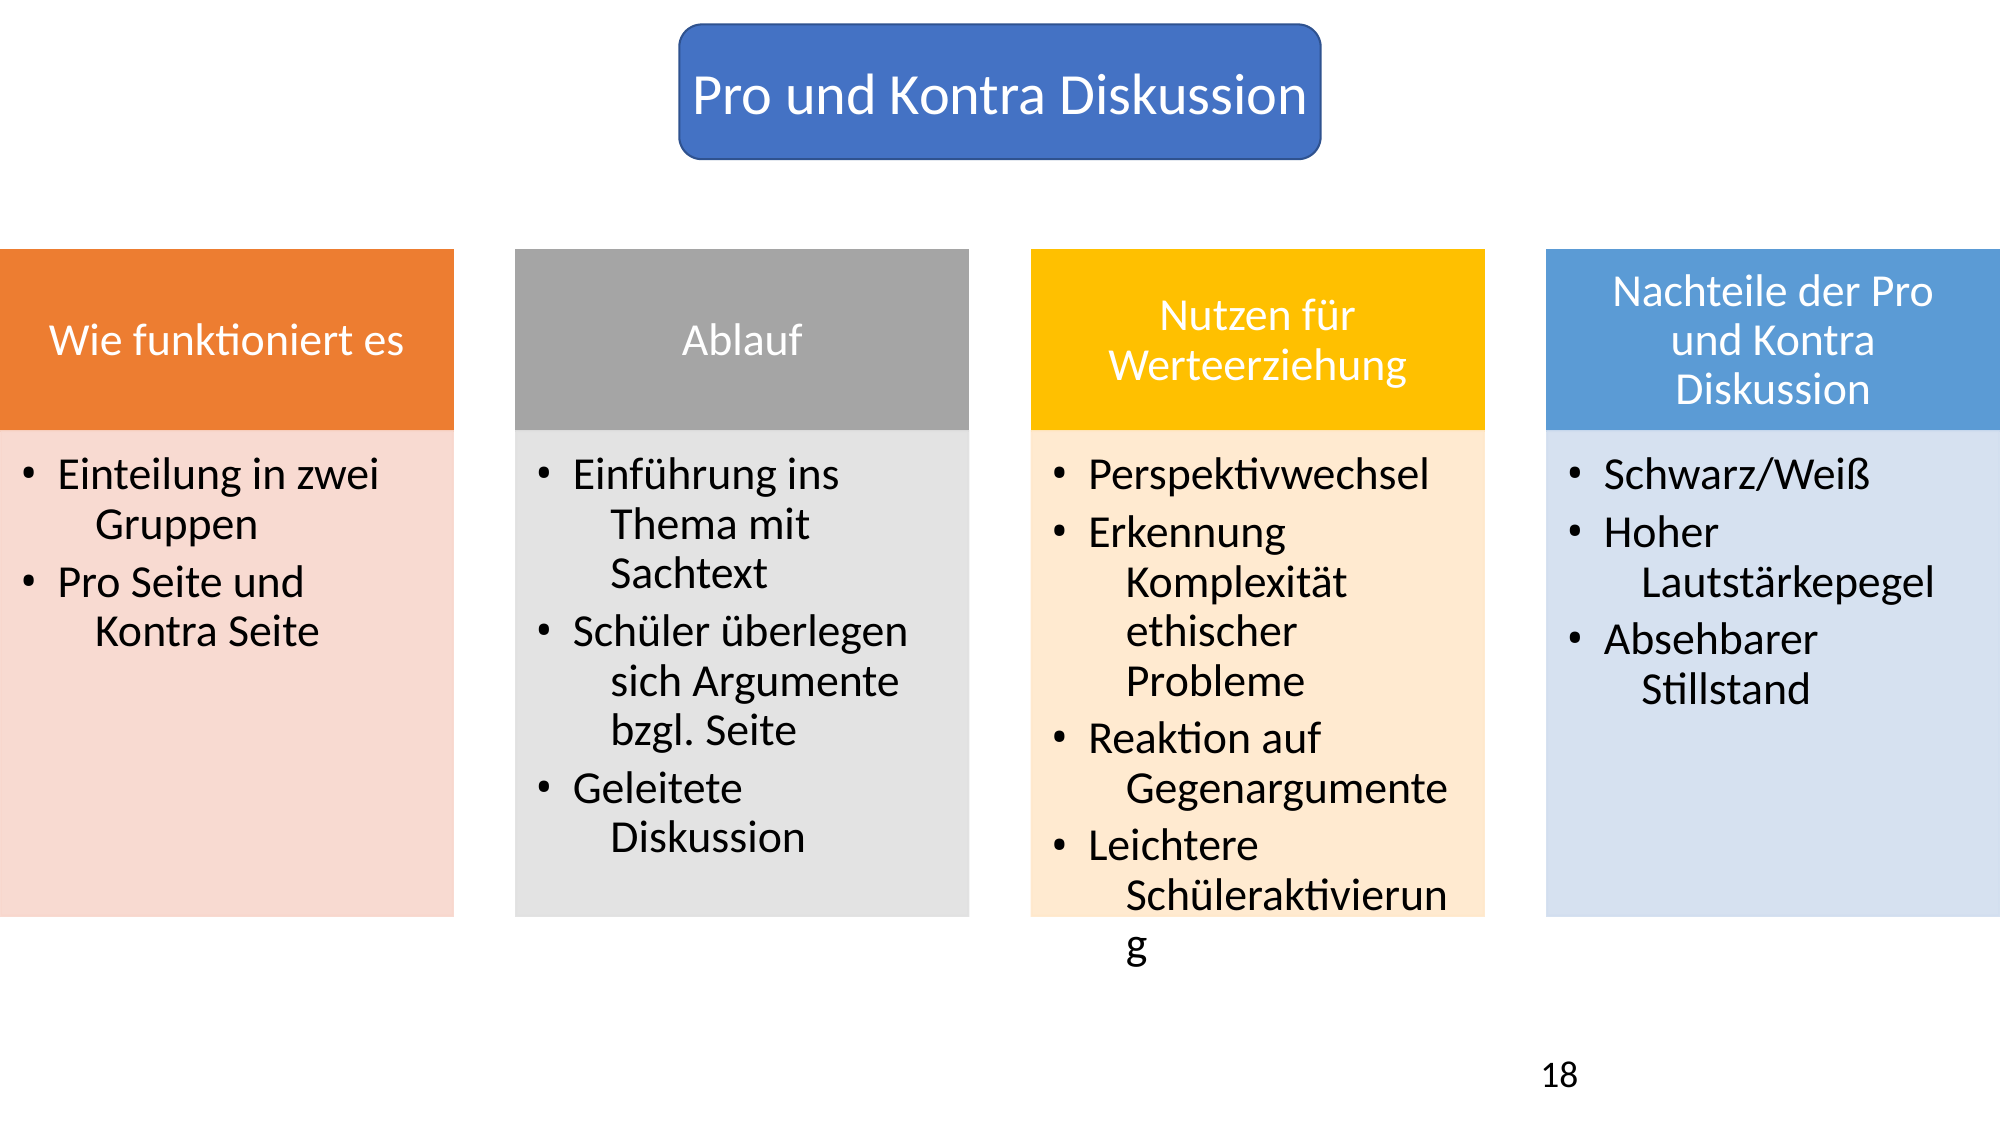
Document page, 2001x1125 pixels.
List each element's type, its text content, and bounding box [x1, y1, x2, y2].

text_box Wie funktioniert es [0, 250, 453, 431]
text_box [679, 24, 1321, 48]
text_box Einführung ins Thema mit Sachtext Schüler überlegen sich Argumente bzgl. Seite Geleitete Diskussion [516, 431, 969, 916]
text_box Pro und Kontra Diskussion [663, 48, 1337, 135]
text_box [1525, 1042, 1976, 1103]
text_box Nutzen für Werteerziehung [1031, 250, 1484, 431]
text_box Ablauf [516, 250, 969, 431]
text_box Schwarz/Weiß Hoher Lautstärkepegel Absehbarer Stillstand [1547, 431, 2000, 916]
text_box Einteilung in zwei Gruppen Pro Seite und Kontra Seite [0, 431, 453, 916]
text_box Nachteile der Pro und Kontra Diskussion [1547, 250, 2000, 431]
text_box [679, 135, 1321, 160]
text_box Perspektivwechsel Erkennung Komplexität ethischer Probleme Reaktion auf Gegenargumente Leichtere Schüleraktivierung [1031, 431, 1484, 916]
